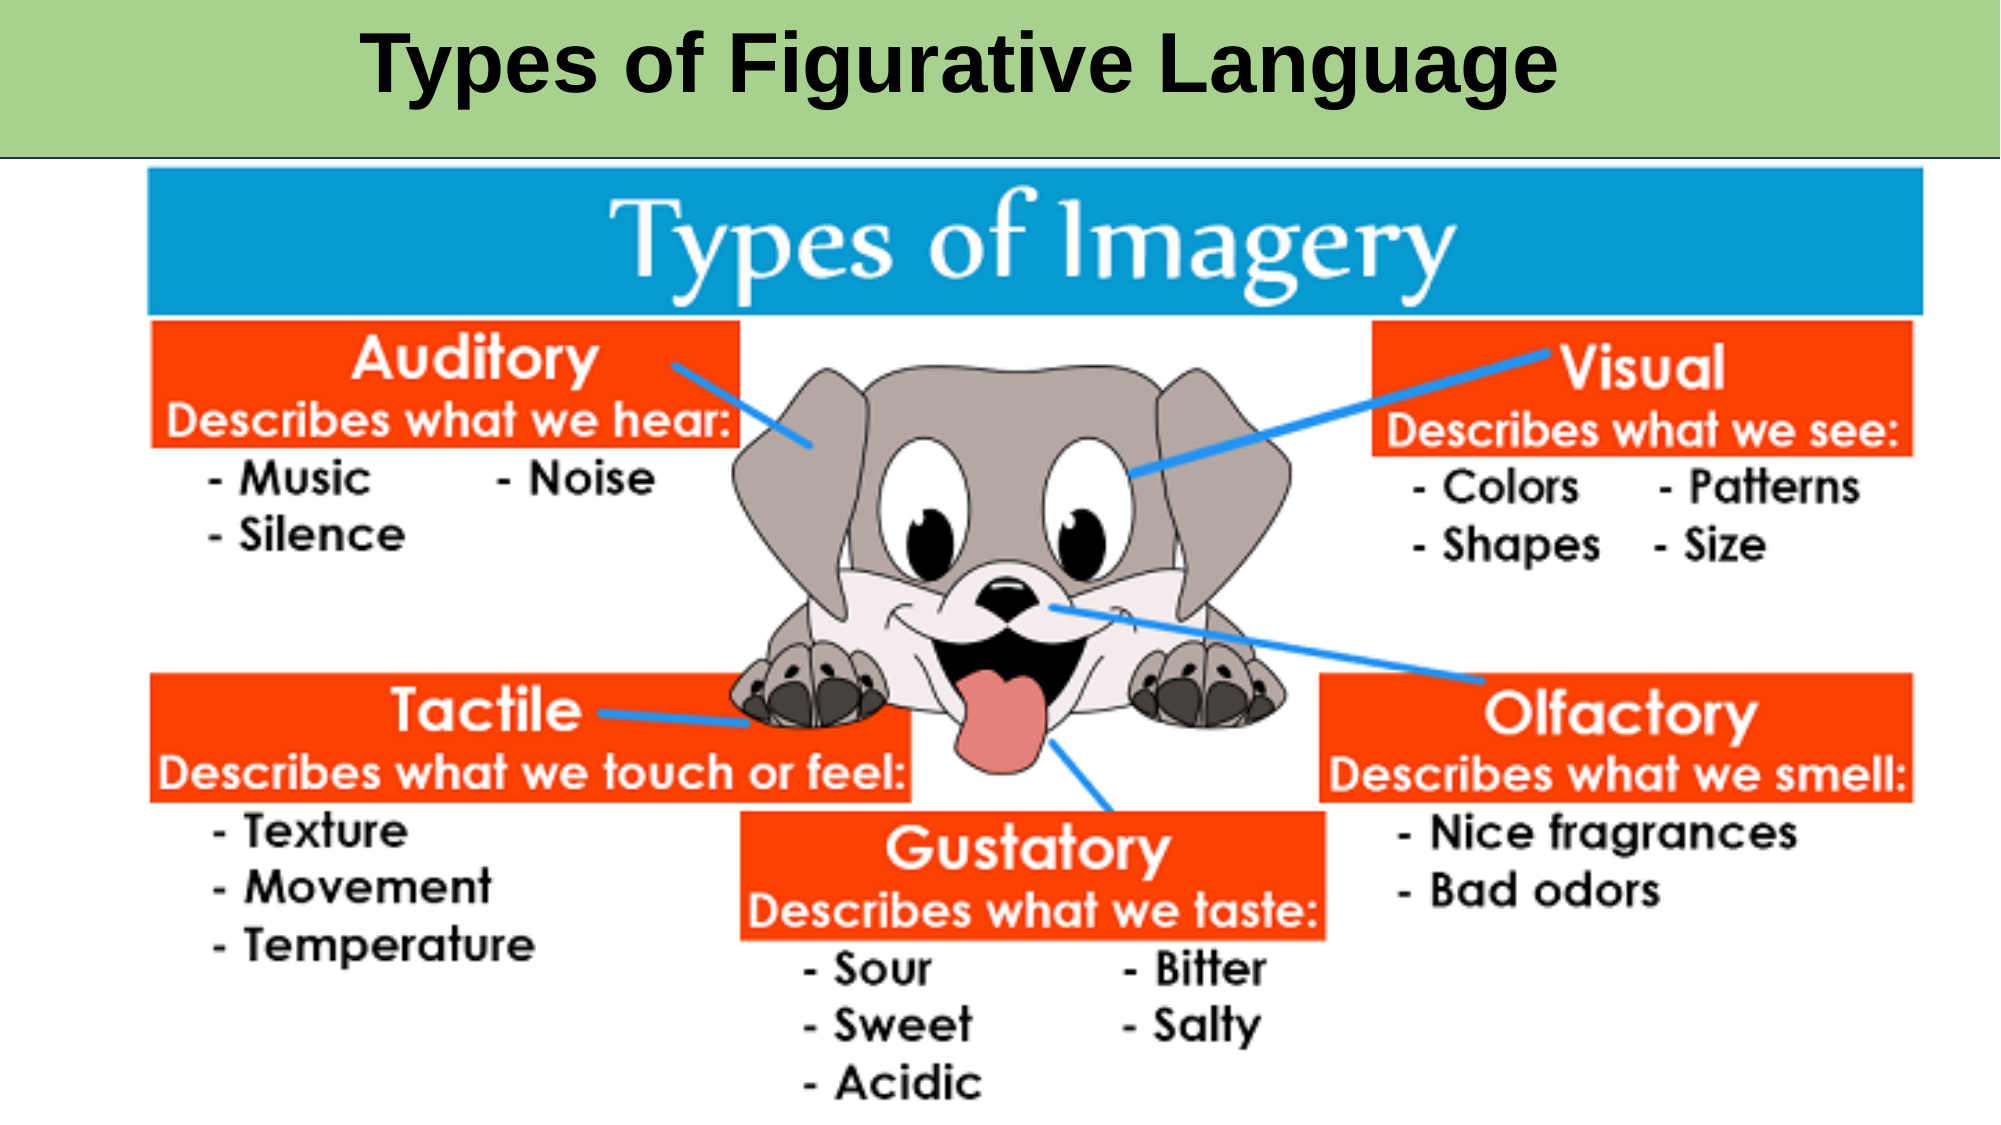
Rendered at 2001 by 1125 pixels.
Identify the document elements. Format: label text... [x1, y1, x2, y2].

text_box [0, 0, 344, 158]
text_box [1620, 0, 2000, 158]
text_box Types of Figurative Language [344, 0, 1620, 159]
picture [137, 158, 1938, 1117]
